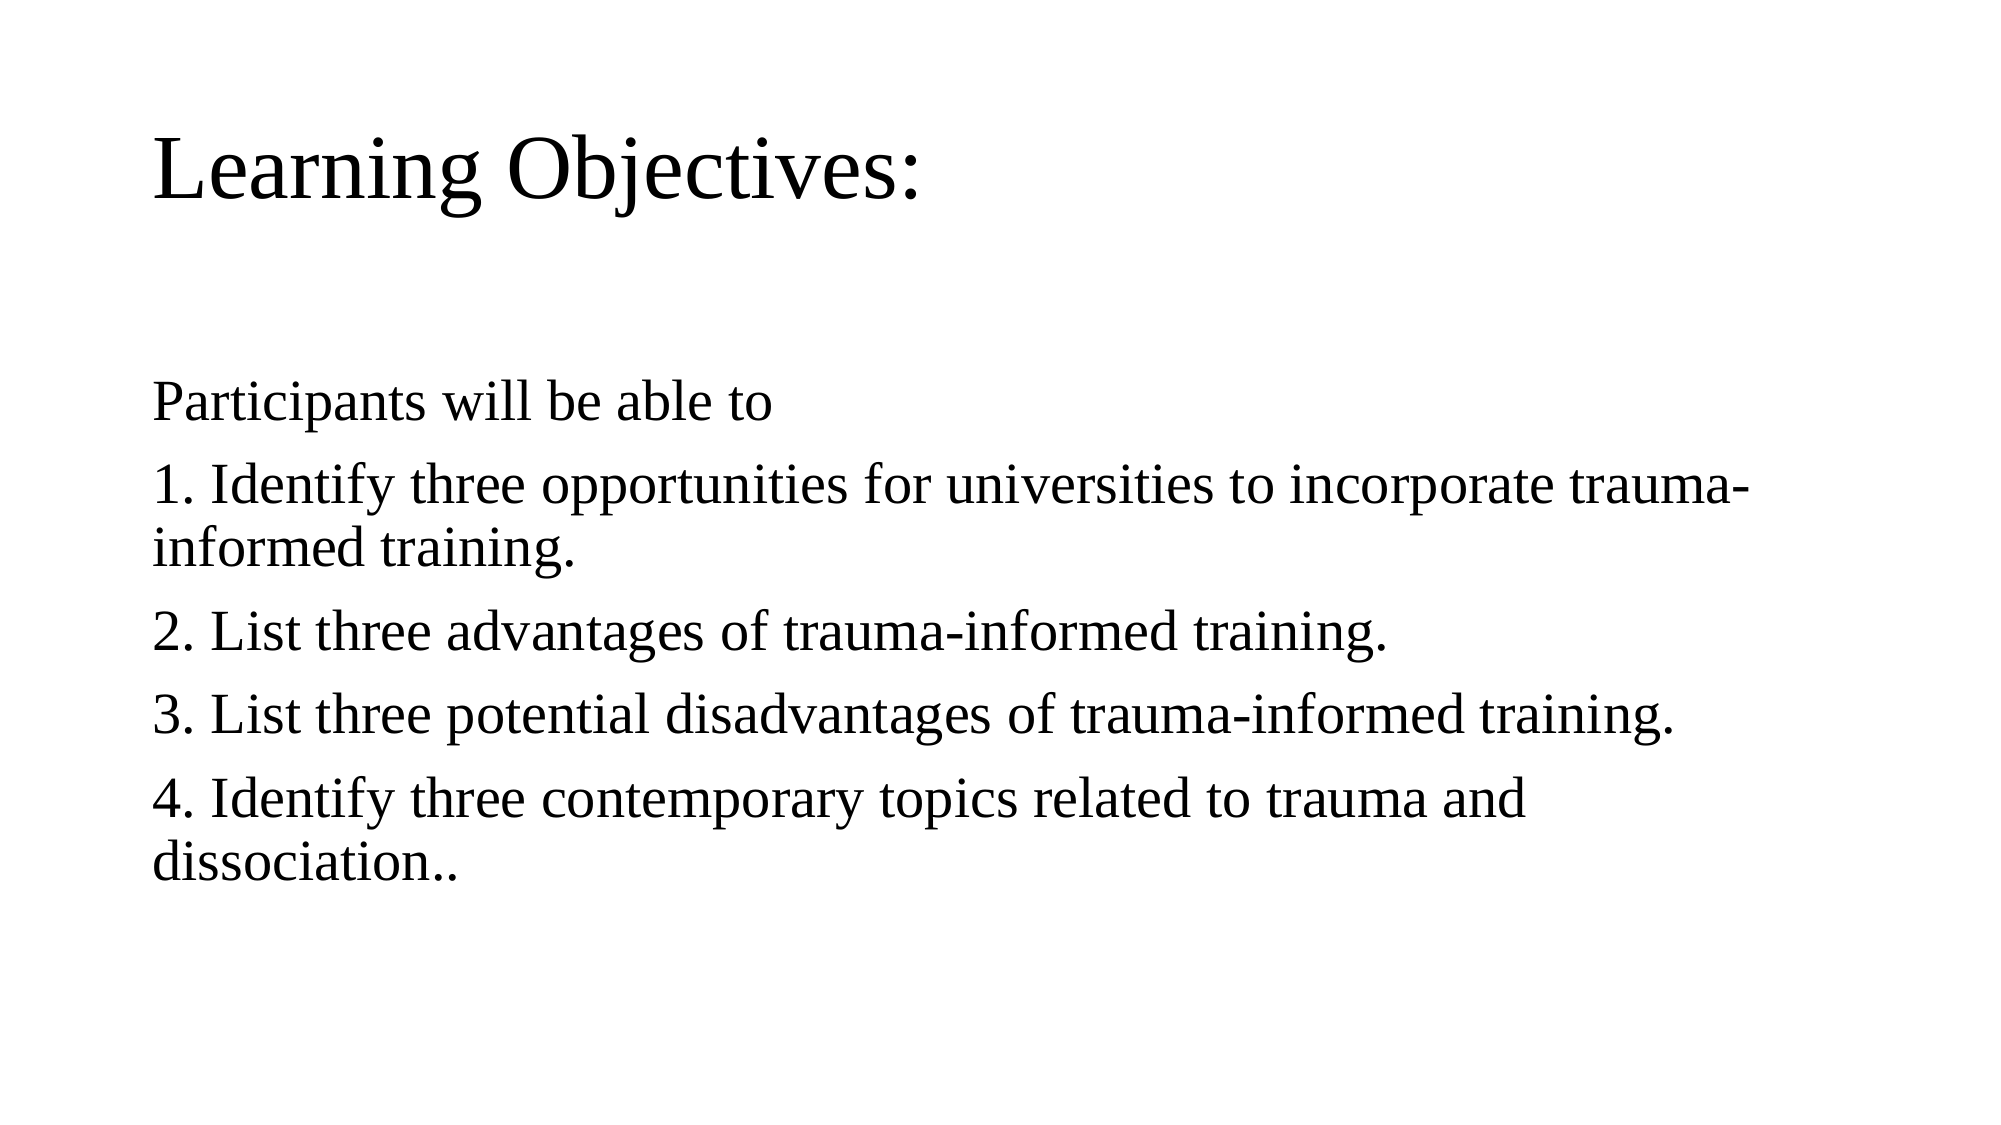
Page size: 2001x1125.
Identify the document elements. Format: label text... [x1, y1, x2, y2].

list Participants will be able to 1. Identify three opportunities for universities to incorporate trauma-informed training. 2. List three advantages of trauma-informed training. 3. List three potential disadvantages of trauma-informed training. 4. Identify three contemporary topics related to trauma and dissociation.. [137, 299, 1863, 1014]
title Learning Objectives: [137, 59, 1863, 278]
